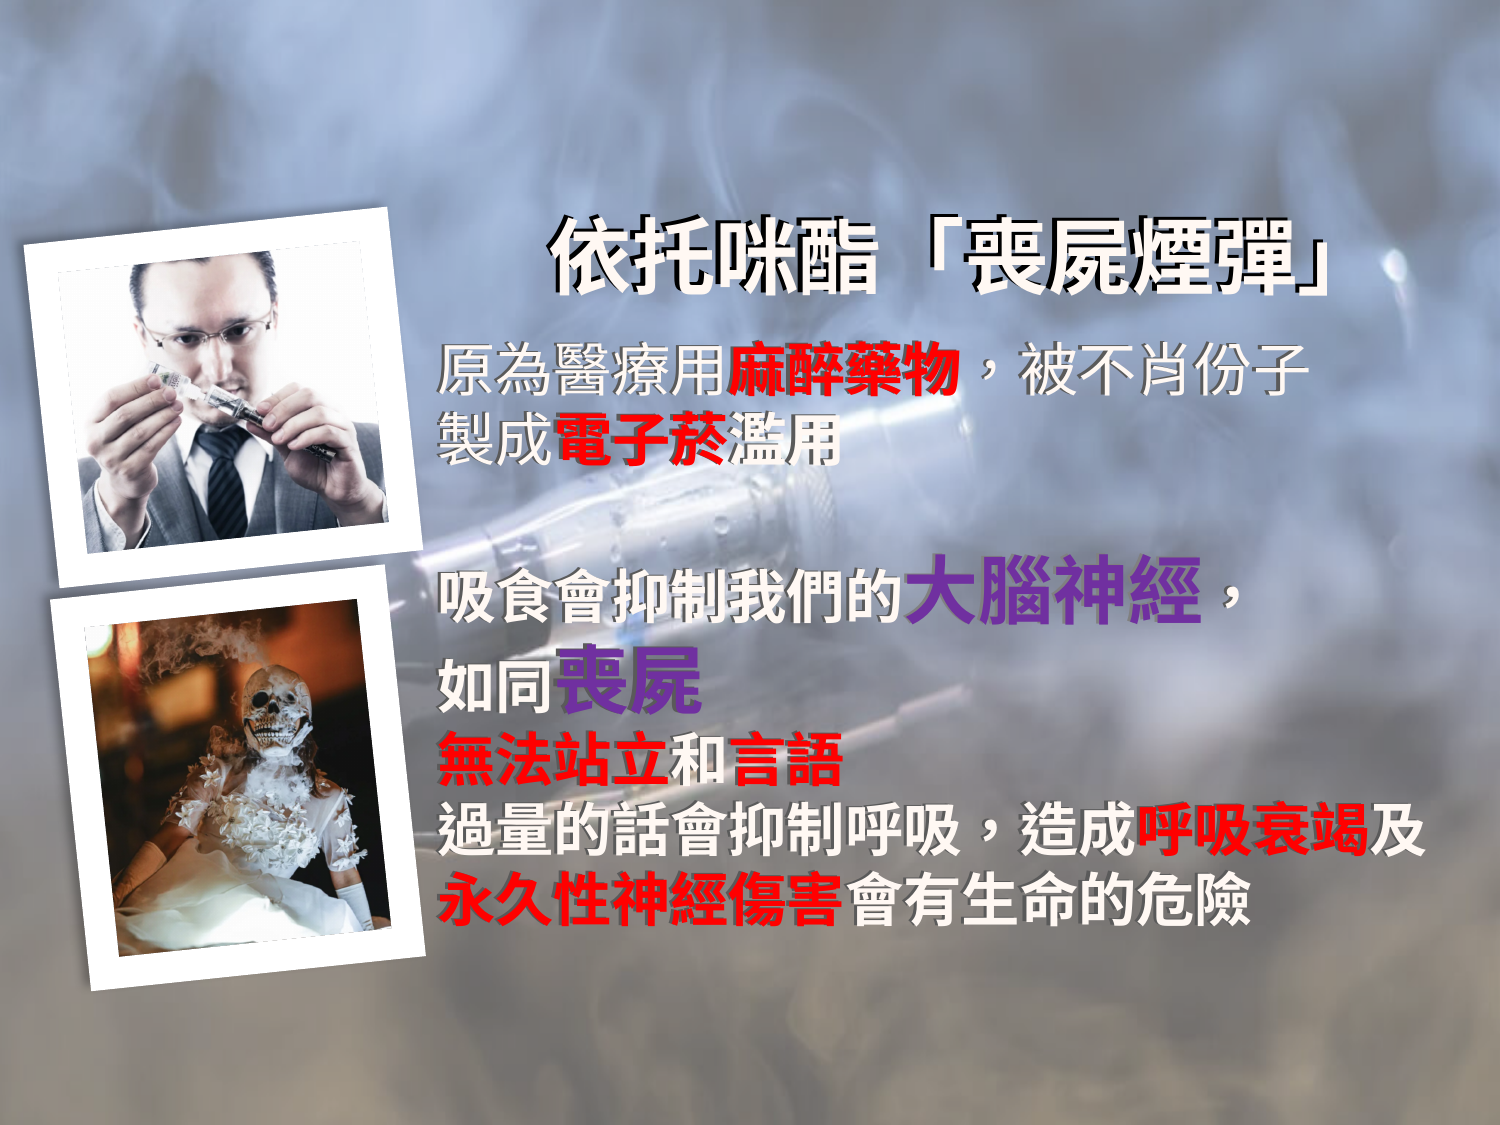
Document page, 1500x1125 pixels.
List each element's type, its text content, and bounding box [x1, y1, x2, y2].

text_box 依托咪酯「喪屍煙彈」 [534, 197, 1397, 313]
picture [84, 598, 392, 957]
picture [57, 240, 389, 554]
text_box 原為醫療用麻醉藥物，被不肖份子 製成電子菸濫用 吸食會抑制我們的大腦神經， 如同喪屍 無法站立和言語 過量的話會抑制呼吸，造成呼吸衰竭及永久性神經傷害會有生命的危險 [422, 325, 1456, 1011]
text_box 依托咪酯「喪屍煙彈」 [529, 194, 1392, 310]
text_box 原為醫療用麻醉藥物，被不肖份子 製成電子菸濫用 吸食會抑制我們的大腦神經， 如同喪屍 無法站立和言語 過量的話會抑制呼吸，造成呼吸衰竭及永久性神經傷害會有生命的危險 [419, 324, 1453, 1010]
